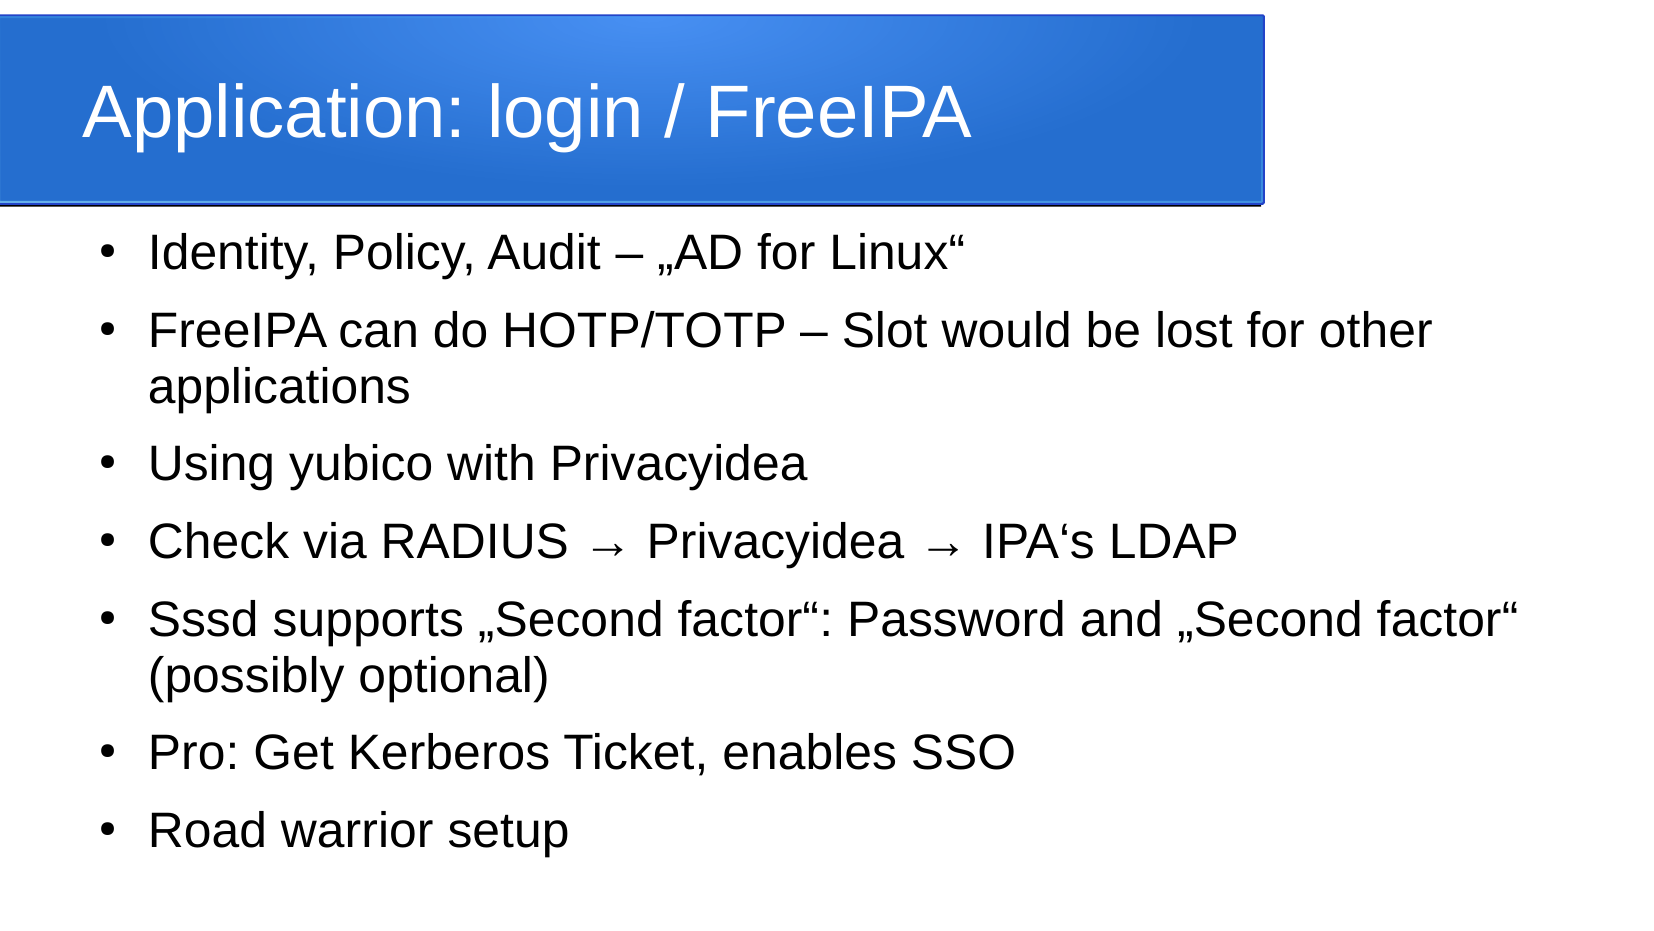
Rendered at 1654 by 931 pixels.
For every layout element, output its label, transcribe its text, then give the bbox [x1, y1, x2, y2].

title Application: login / FreeIPA [82, 35, 1235, 189]
list Identity, Policy, Audit – „AD for Linux“ FreeIPA can do HOTP/TOTP – Slot would be lost for other applications Using yubico with Privacyidea Check via RADIUS → Privacyidea → IPA‘s LDAP Sssd supports „Second factor“: Password and „Second factor“ (possibly optional) Pro: Get Kerberos Ticket, enables SSO Road warrior setup [82, 224, 1571, 863]
